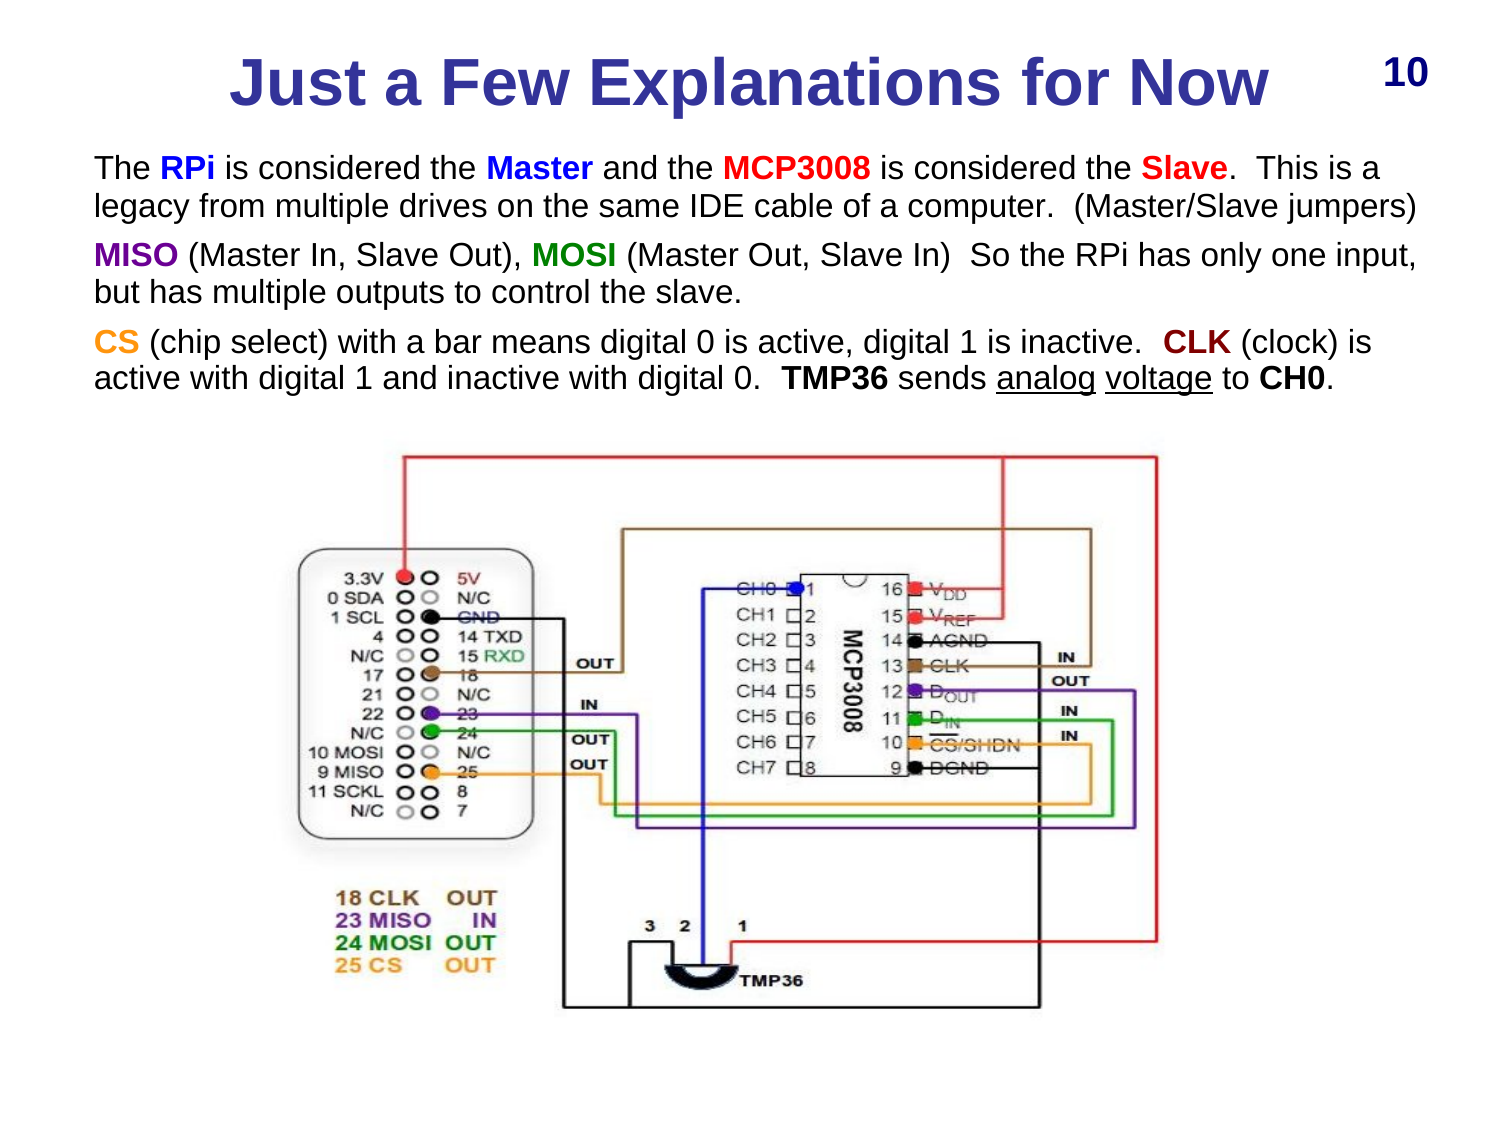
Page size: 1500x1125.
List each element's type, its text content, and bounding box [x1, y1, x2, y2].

picture [262, 412, 1201, 1051]
title Just a Few Explanations for Now [75, 45, 1426, 120]
list The RPi is considered the Master and the MCP3008 is considered the Slave. This is a legacy from multiple drives on the same IDE cable of a computer. (Master/Slave jumpers) MISO (Master In, Slave Out), MOSI (Master Out, Slave In) So the RPi has only one input, but has multiple outputs to control the slave. CS (chip select) with a bar means digital 0 is active, digital 1 is inactive. CLK (clock) is active with digital 1 and inactive with digital 0. TMP36 sends analog voltage to CH0. [37, 149, 1463, 398]
text_box 10 [1350, 37, 1463, 103]
